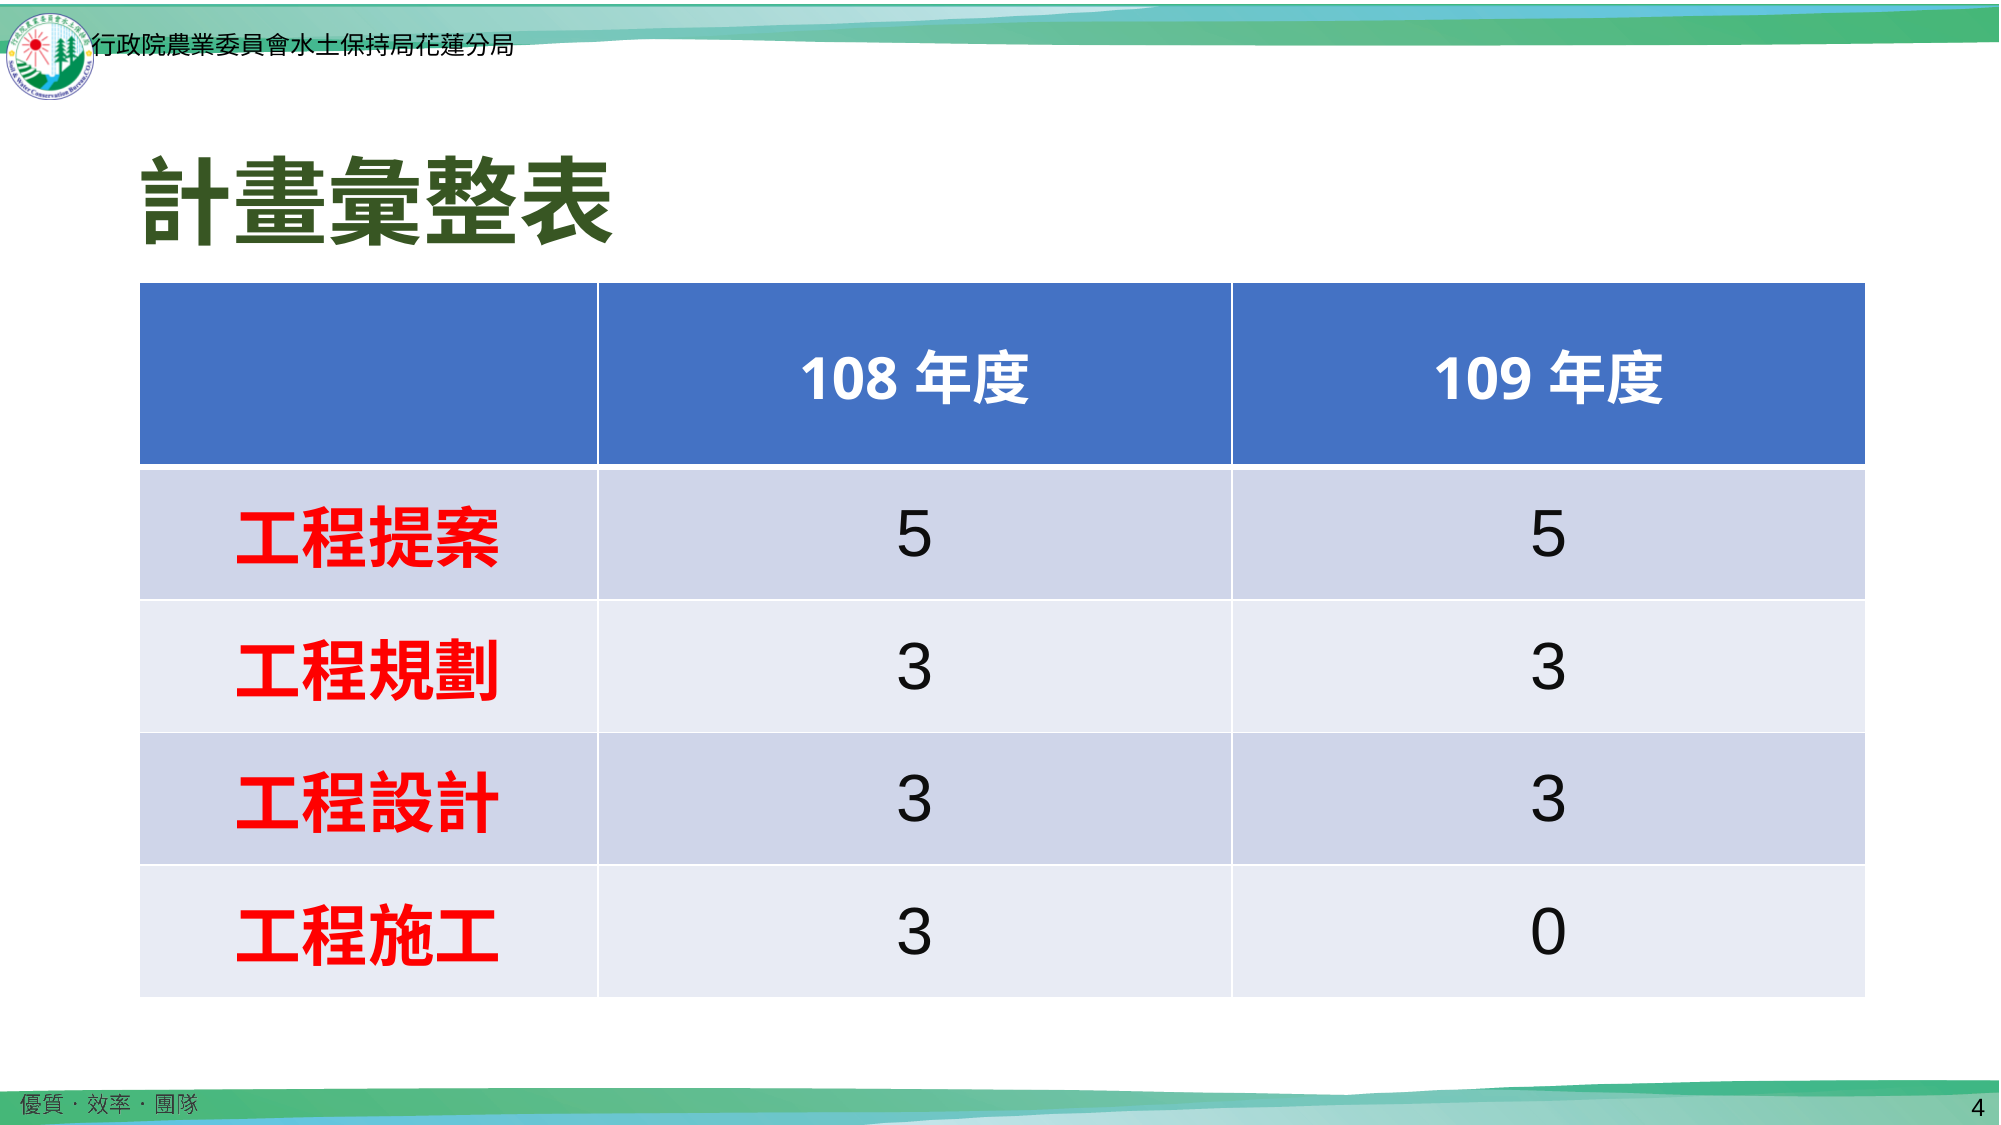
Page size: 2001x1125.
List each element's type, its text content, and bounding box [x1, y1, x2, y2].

table_cell 3 [599, 601, 1231, 732]
picture [0, 4, 1999, 1125]
table_cell 5 [599, 470, 1231, 599]
slide_number <編號> [1550, 1084, 2000, 1125]
table_header [140, 283, 597, 464]
table_cell 工程施工 [140, 866, 597, 997]
table_cell 3 [599, 733, 1231, 864]
table_cell 工程提案 [140, 470, 597, 599]
title 計畫彙整表 [121, 134, 711, 226]
table_cell 工程設計 [140, 733, 597, 864]
table_cell 0 [1233, 866, 1865, 997]
table_cell 3 [1233, 601, 1865, 732]
table_header 108年度 [599, 283, 1231, 464]
table_cell 3 [599, 866, 1231, 997]
table_header 109年度 [1233, 283, 1865, 464]
table_cell 3 [1233, 733, 1865, 864]
table_cell 工程規劃 [140, 601, 597, 732]
table_cell 5 [1233, 470, 1865, 599]
